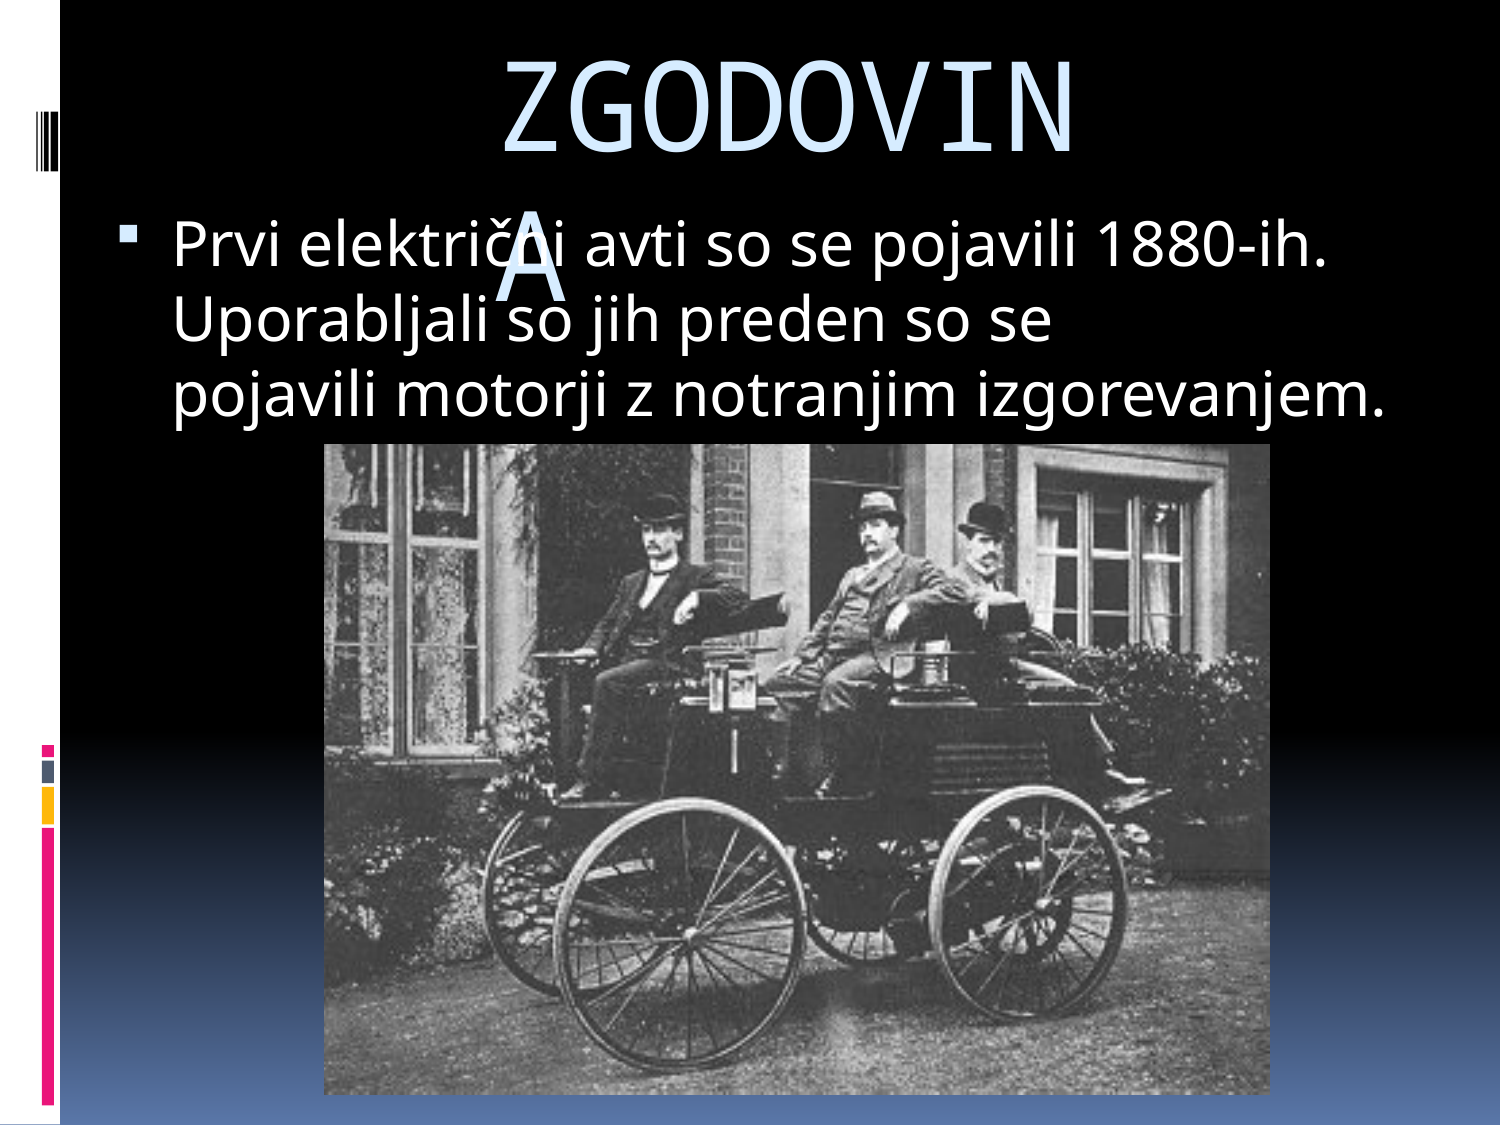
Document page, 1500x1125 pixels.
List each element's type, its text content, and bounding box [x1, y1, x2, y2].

list Prvi električni avti so se pojavili 1880-ih. Uporabljali so jih preden so se pojavili motorji z notranjim izgorevanjem. [88, 196, 1471, 1094]
title ZGODOVINA [478, 19, 1126, 169]
picture [324, 444, 1270, 1096]
